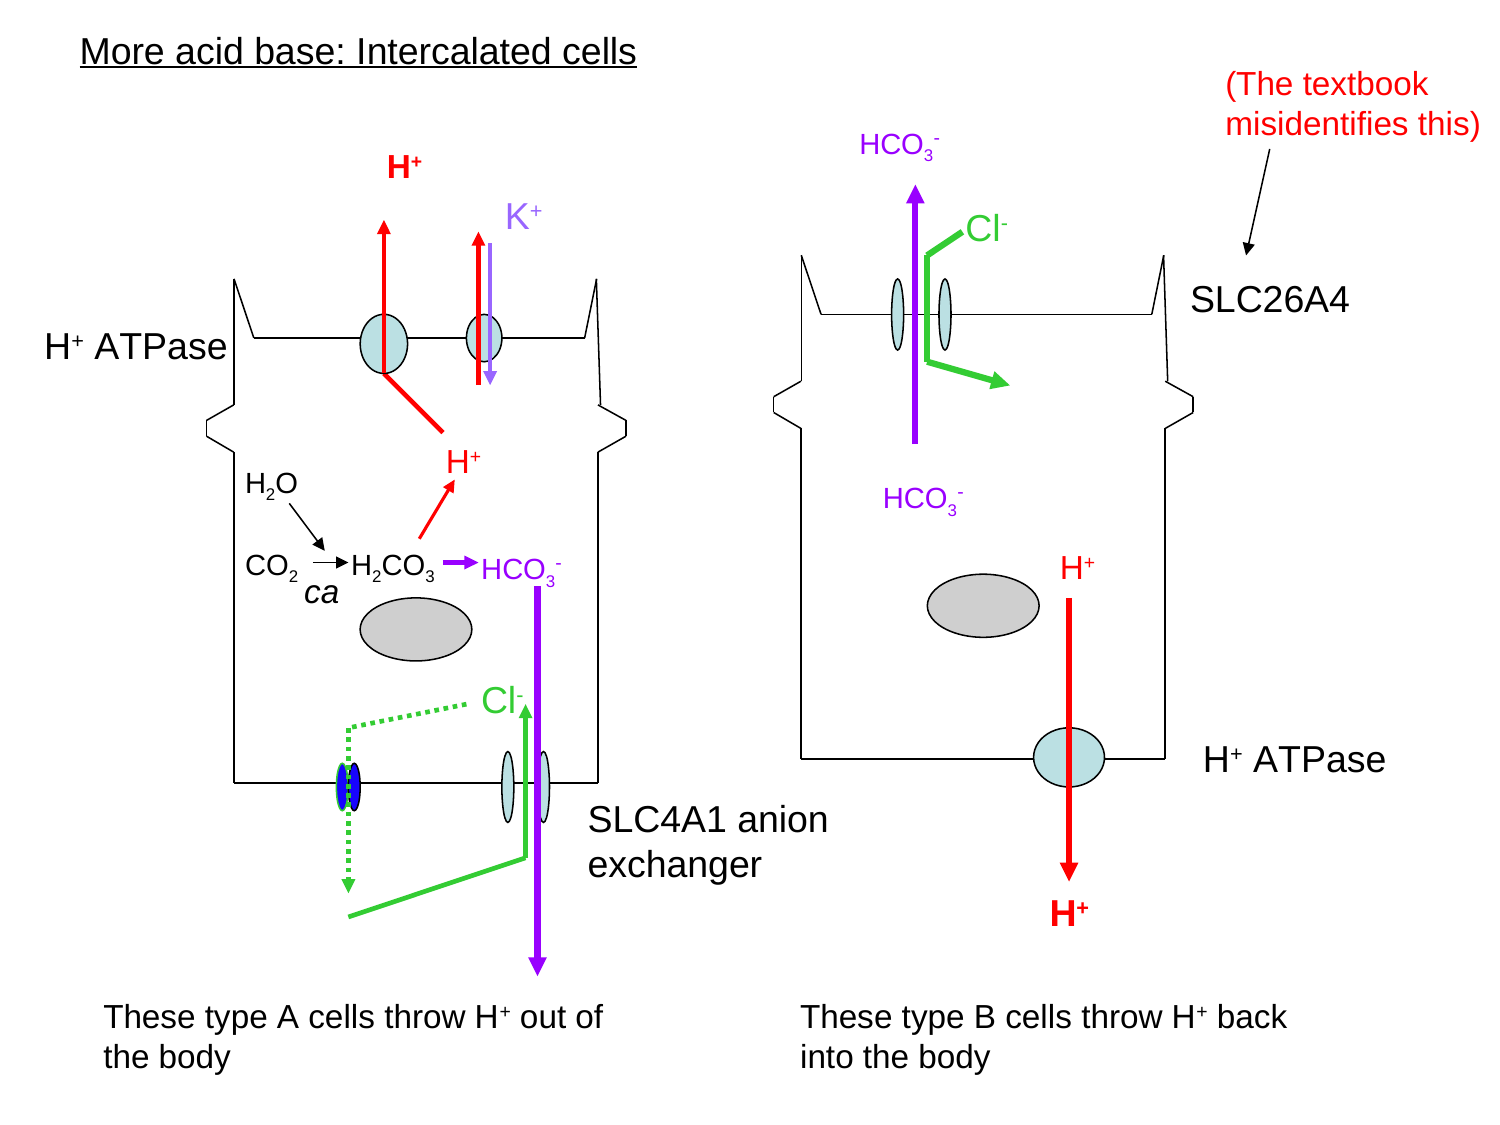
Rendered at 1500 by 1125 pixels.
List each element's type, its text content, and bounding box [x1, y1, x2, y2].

text_box [383, 314, 408, 374]
text_box [1072, 727, 1105, 787]
text_box [938, 278, 952, 351]
text_box [501, 751, 514, 823]
text_box SLC4A1 anion exchanger [572, 786, 845, 893]
text_box K+ [490, 184, 585, 246]
text_box H2CO3 [337, 538, 514, 594]
text_box H+ [1034, 881, 1105, 942]
text_box (The textbook misidentifies this) [1210, 54, 1500, 150]
text_box H+ ATPase [29, 314, 266, 375]
text_box [1033, 727, 1066, 787]
text_box These type A cells throw H+ out of the body [88, 987, 656, 1084]
text_box SLC26A4 [1175, 267, 1377, 328]
text_box HCO3- [868, 467, 987, 528]
text_box H+ [372, 137, 1268, 193]
text_box Cl- [950, 196, 1046, 257]
text_box HCO3- [466, 538, 585, 599]
text_box H+ ATPase [1188, 727, 1402, 789]
text_box H+ [1045, 538, 1117, 595]
text_box H+ [1261, 150, 1424, 193]
text_box [481, 314, 488, 362]
text_box [927, 574, 1040, 638]
text_box H+ [430, 432, 502, 488]
text_box These type B cells throw H+ back into the body [785, 987, 1353, 1084]
text_box HCO3- [844, 113, 963, 173]
text_box [360, 314, 382, 374]
text_box [360, 597, 472, 661]
text_box Cl- [466, 668, 561, 730]
text_box [466, 317, 476, 359]
text_box [492, 316, 502, 360]
text_box ca [289, 562, 361, 618]
text_box [891, 278, 904, 351]
text_box H2O [230, 456, 337, 512]
text_box More acid base: Intercalated cells [64, 18, 1282, 80]
text_box [336, 763, 361, 811]
text_box [541, 751, 550, 823]
text_box CO2 [230, 538, 337, 594]
